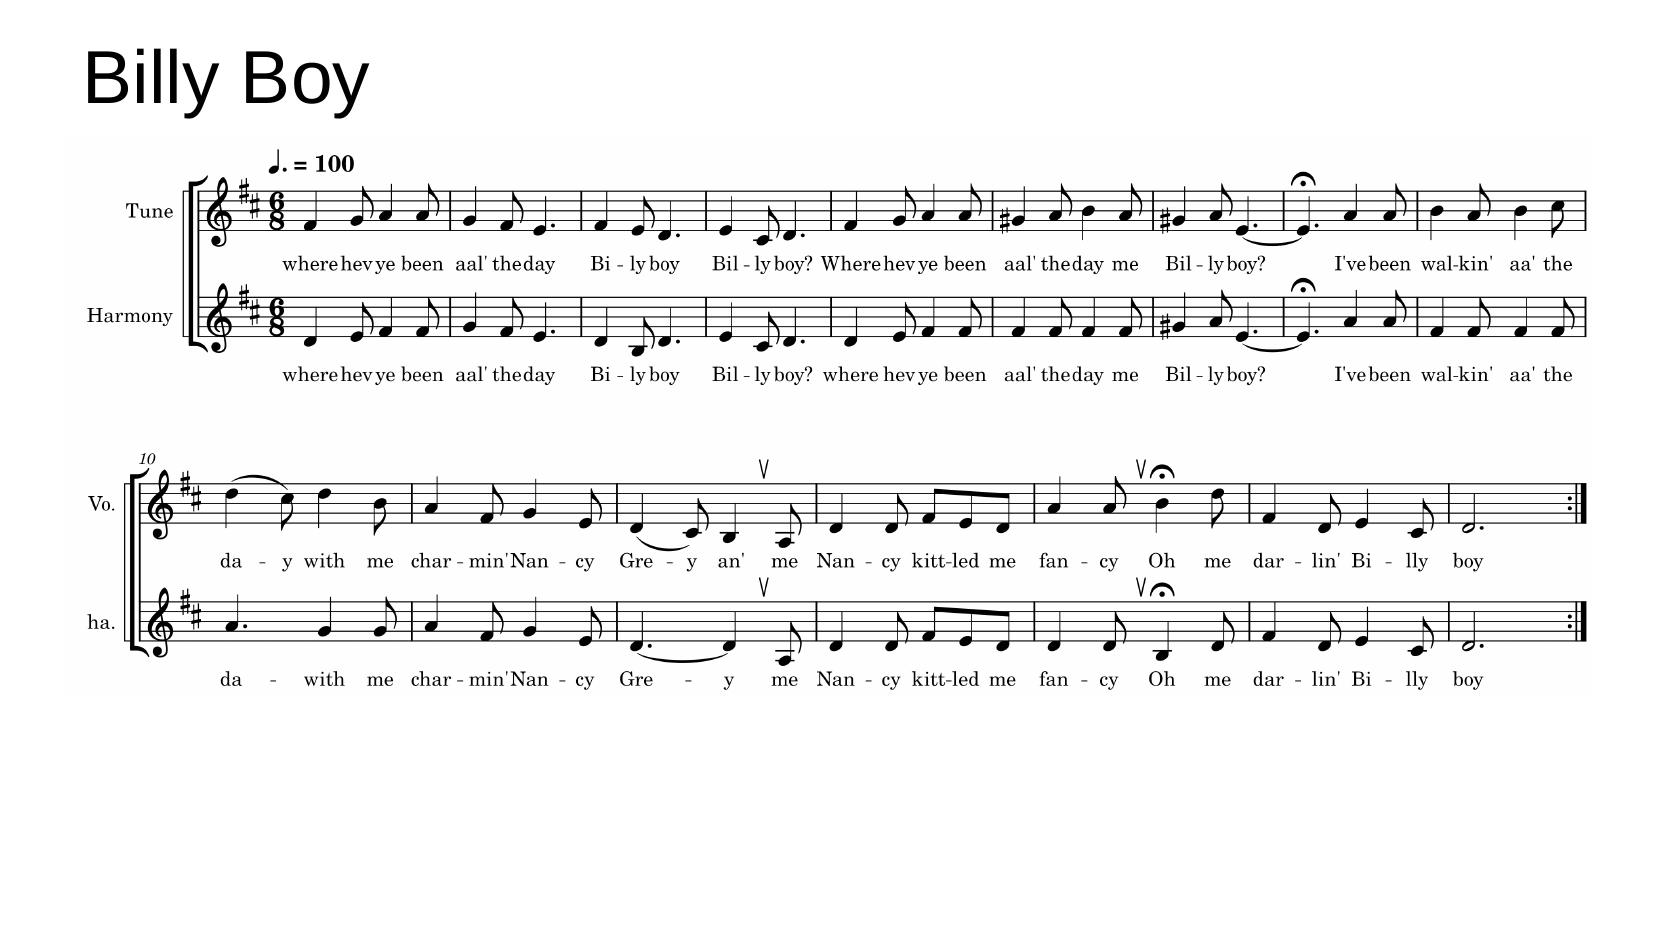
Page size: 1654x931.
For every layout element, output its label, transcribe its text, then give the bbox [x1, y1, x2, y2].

picture [59, 135, 1593, 697]
title Billy Boy [82, 35, 1571, 120]
